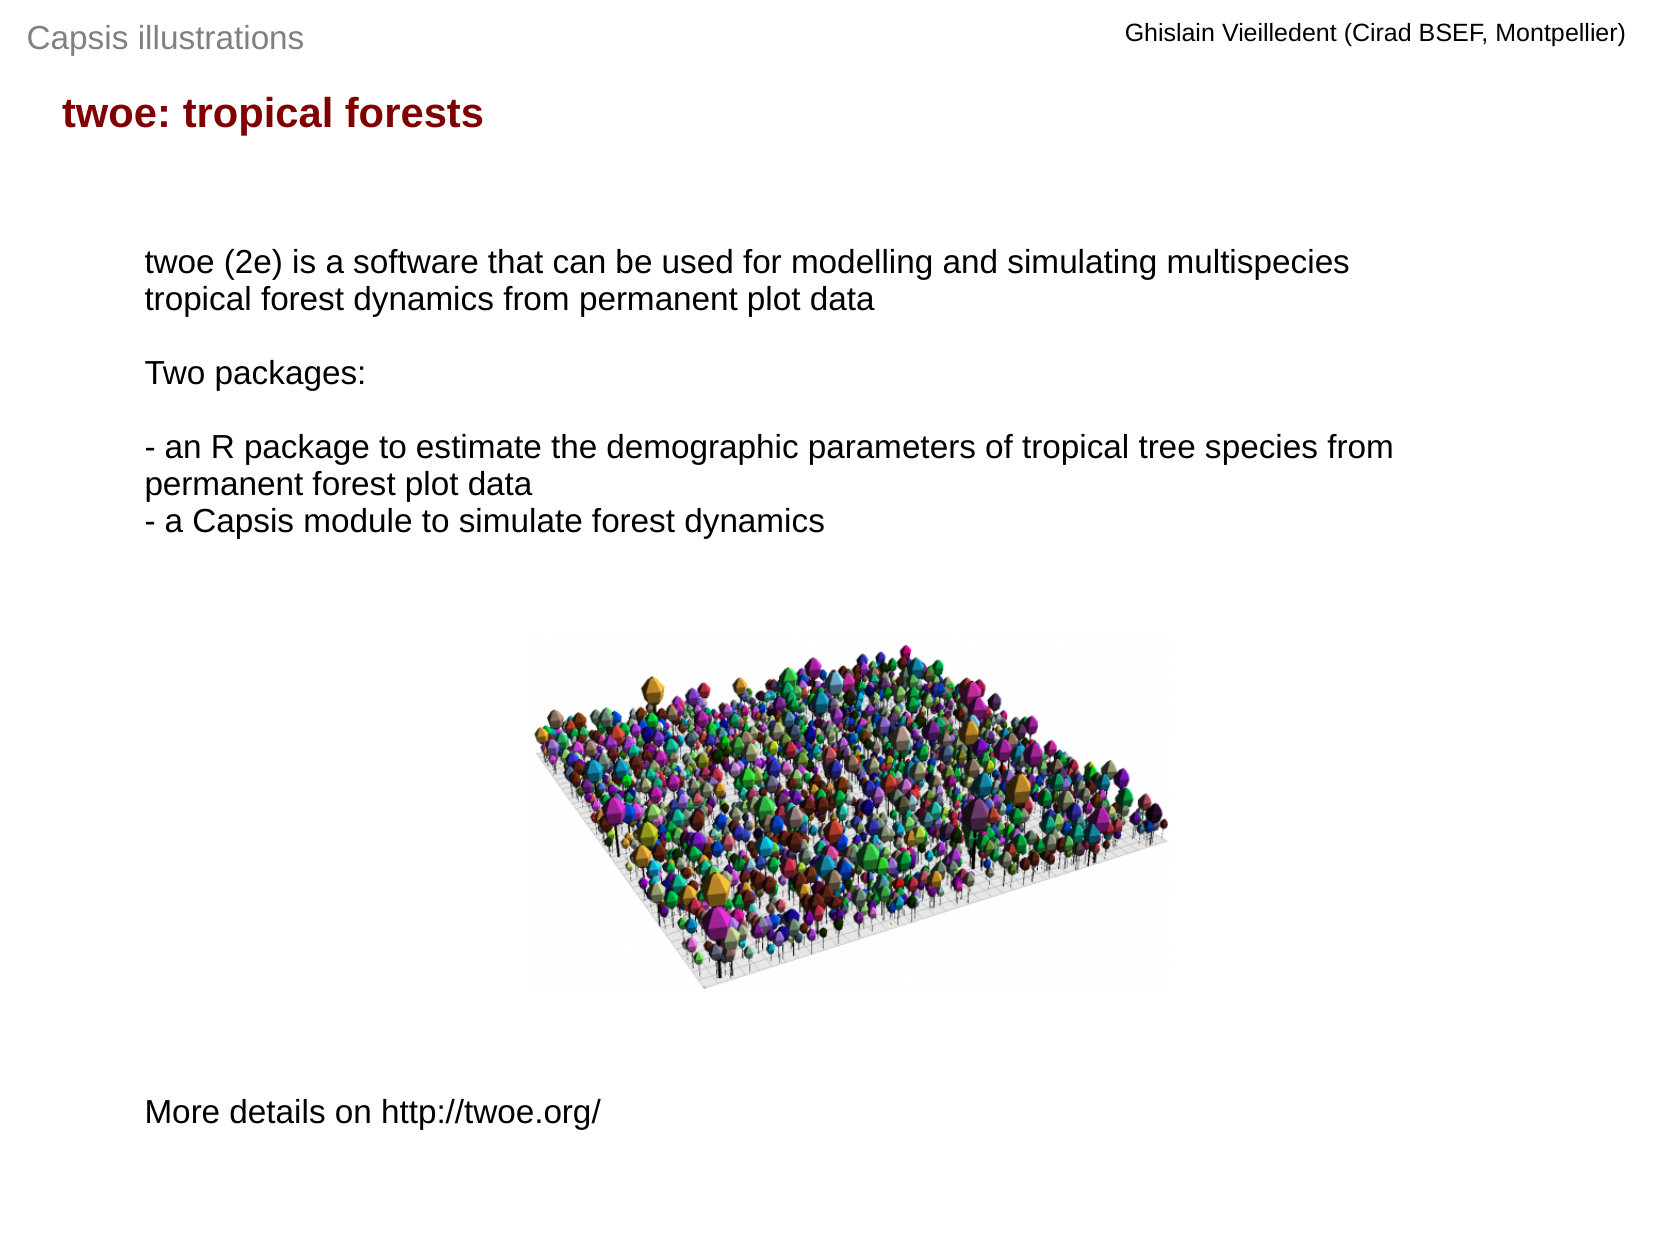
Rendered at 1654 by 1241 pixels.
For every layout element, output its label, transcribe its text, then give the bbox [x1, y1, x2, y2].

text_box twoe (2e) is a software that can be used for modelling and simulating multispecies tropical forest dynamics from permanent plot data Two packages: - an R package to estimate the demographic parameters of tropical tree species from permanent forest plot data - a Capsis module to simulate forest dynamics [129, 236, 1447, 548]
text_box twoe: tropical forests [47, 82, 1418, 144]
text_box More details on http://twoe.org/ [129, 1086, 1087, 1139]
text_box Capsis illustrations [11, 11, 426, 64]
text_box Ghislain Vieilledent (Cirad BSEF, Montpellier) [944, 11, 1642, 64]
picture [531, 634, 1170, 993]
